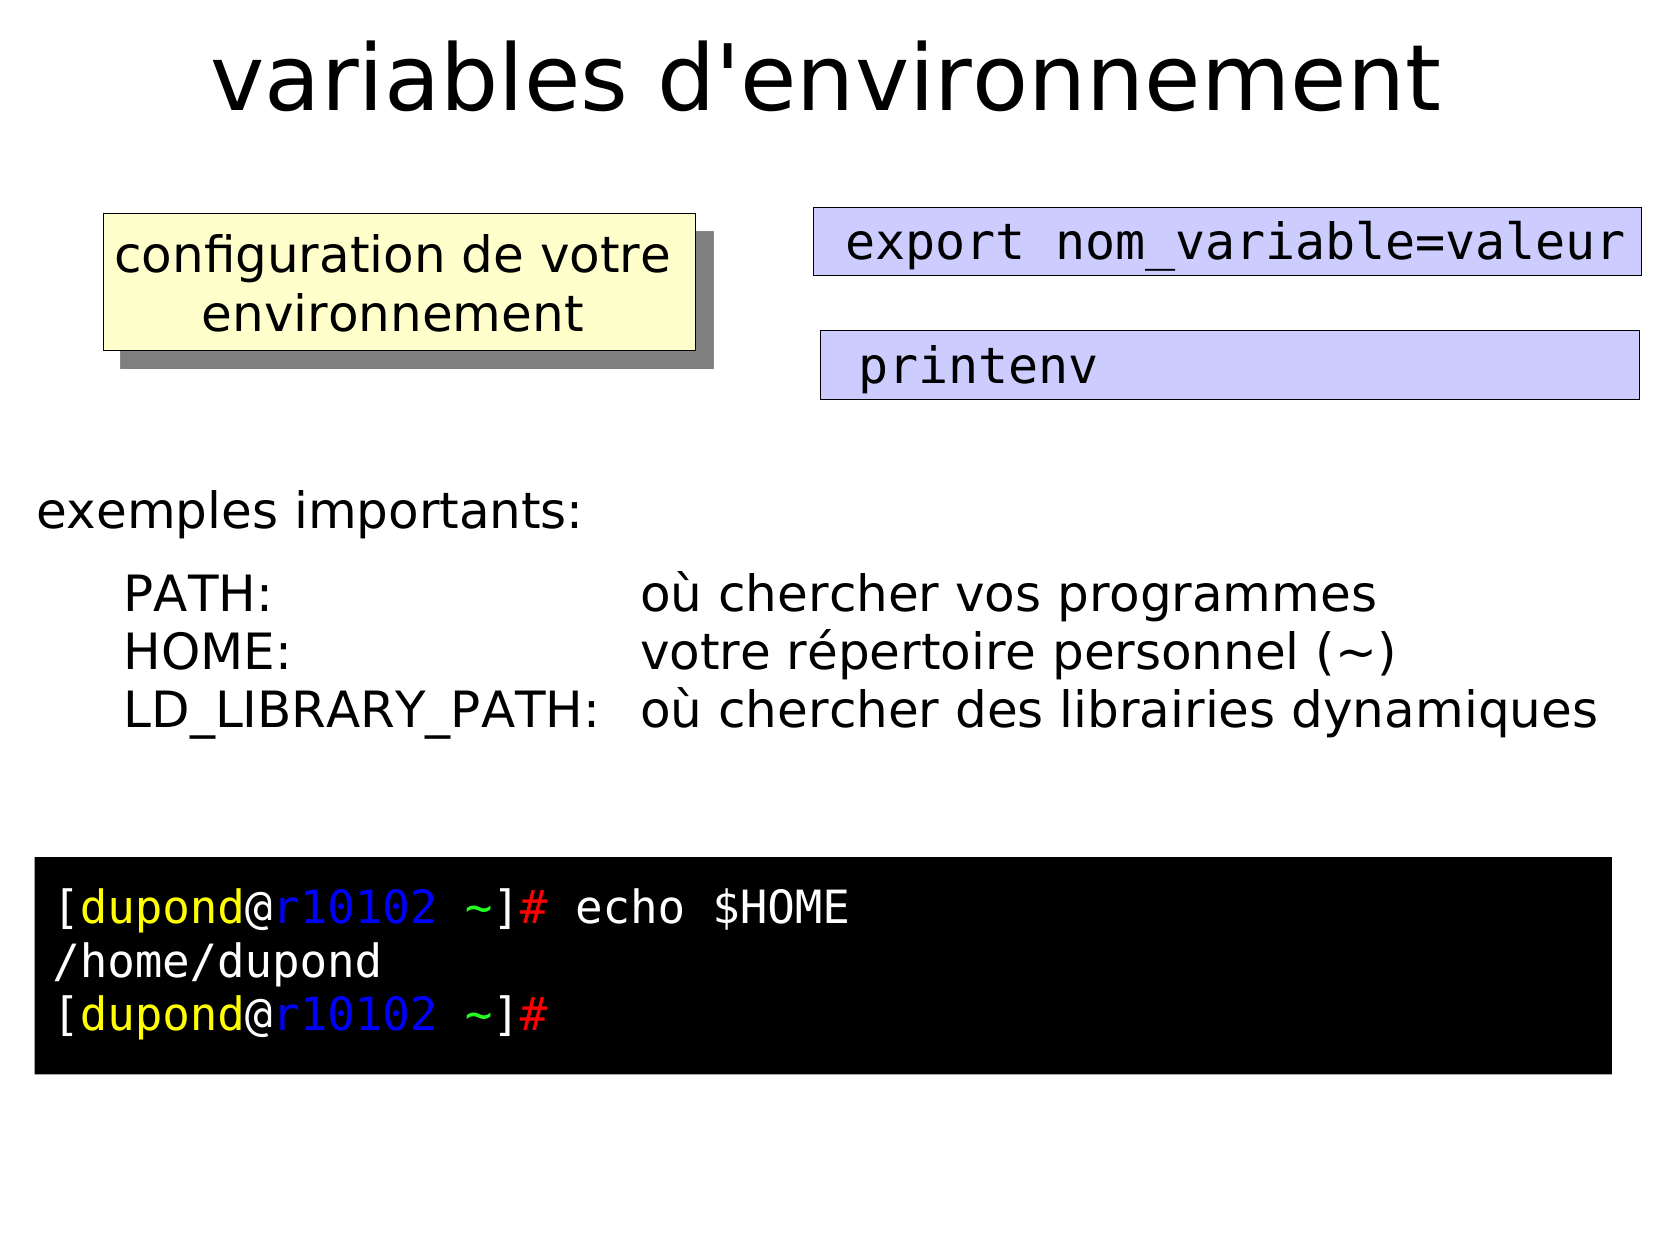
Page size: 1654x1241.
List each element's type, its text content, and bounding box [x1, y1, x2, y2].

text_box [813, 207, 1642, 276]
text_box export nom_variable=valeur [845, 213, 1626, 282]
title variables d'environnement [136, 17, 1518, 140]
text_box printenv [858, 336, 1252, 405]
text_box [dupond@r10102 ~]# echo $HOME /home/dupond [dupond@r10102 ~]# [34, 857, 1612, 1075]
text_box PATH: où chercher vos programmes HOME: votre répertoire personnel (~) LD_LIBRARY_PATH: où chercher des librairies dynamiques [123, 564, 1600, 740]
text_box [103, 213, 696, 351]
text_box [820, 330, 1640, 400]
text_box configuration de votre environnement [114, 226, 672, 343]
text_box exemples importants: [36, 482, 585, 547]
